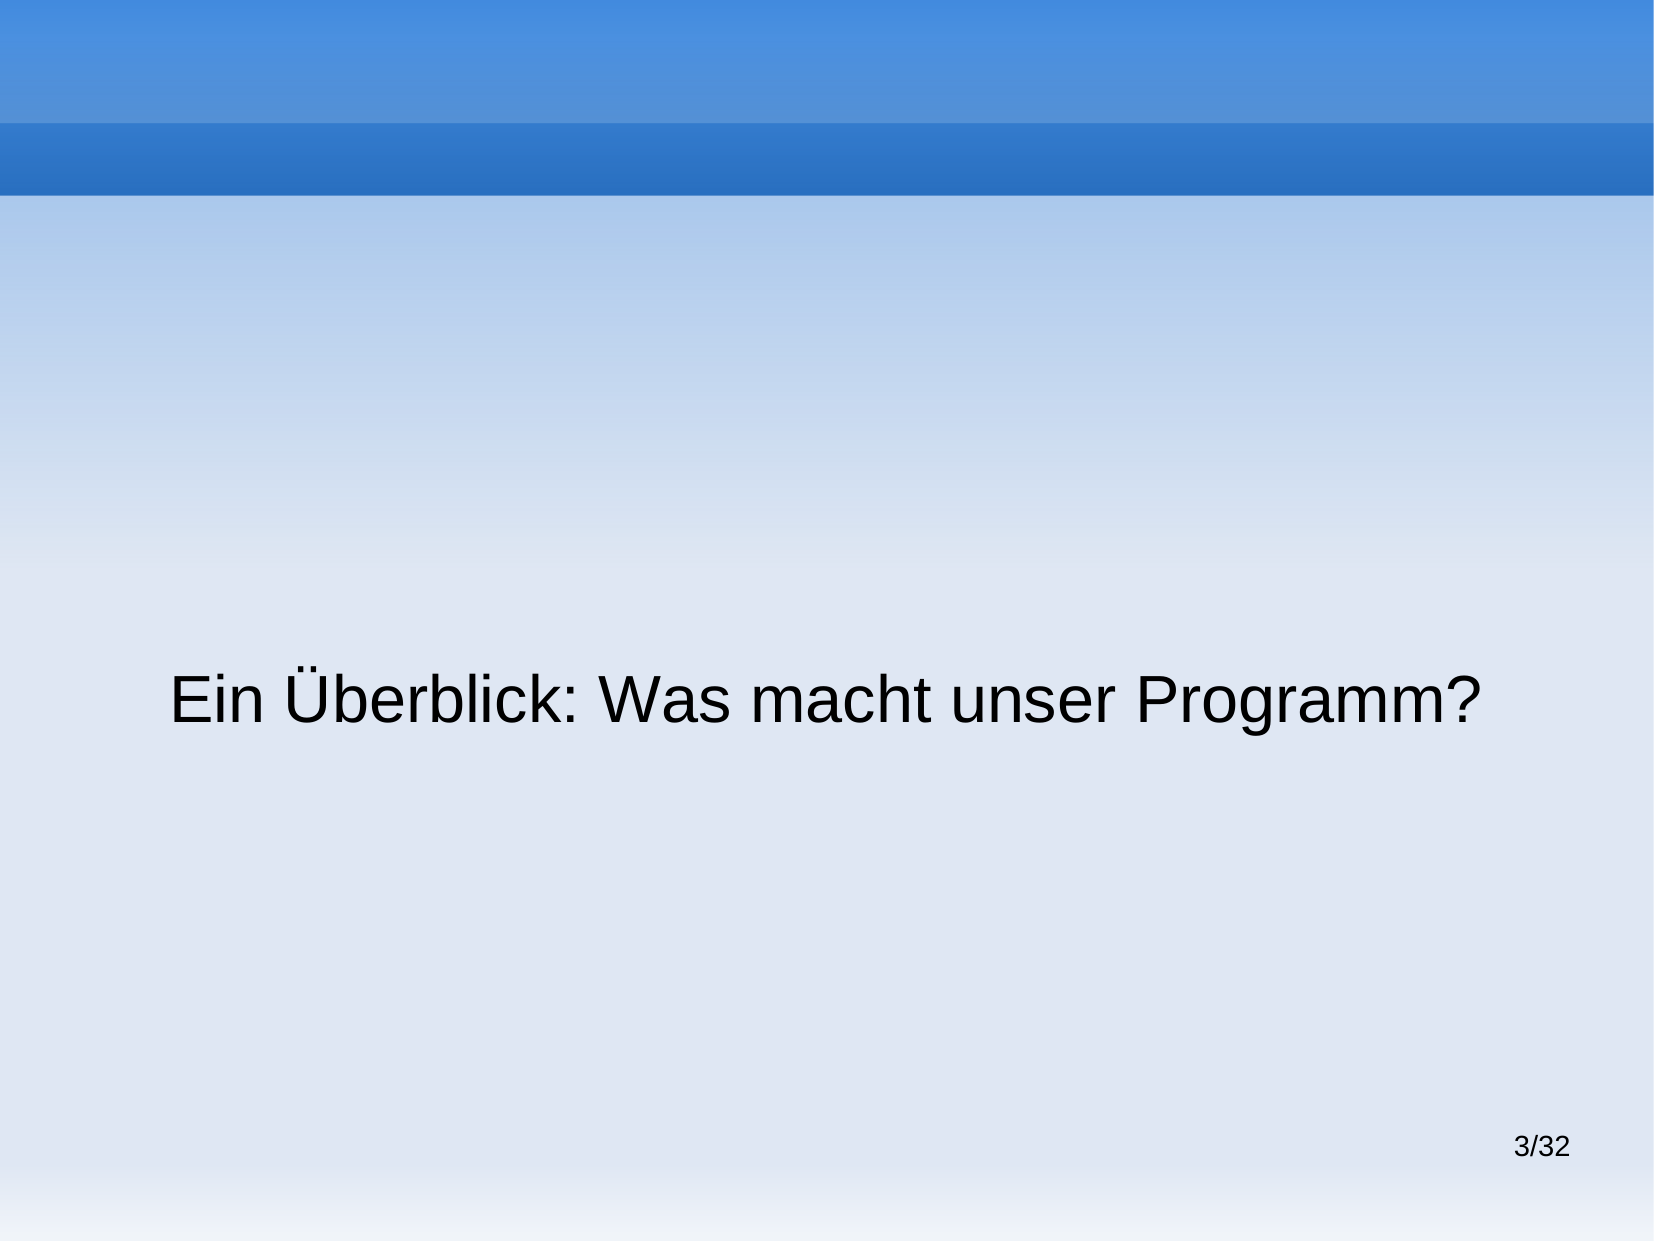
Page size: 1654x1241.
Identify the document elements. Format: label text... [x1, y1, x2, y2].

picture [0, 0, 1654, 1241]
subtitle Ein Überblick: Was macht unser Programm? [82, 297, 1571, 1102]
title [76, 0, 1565, 208]
